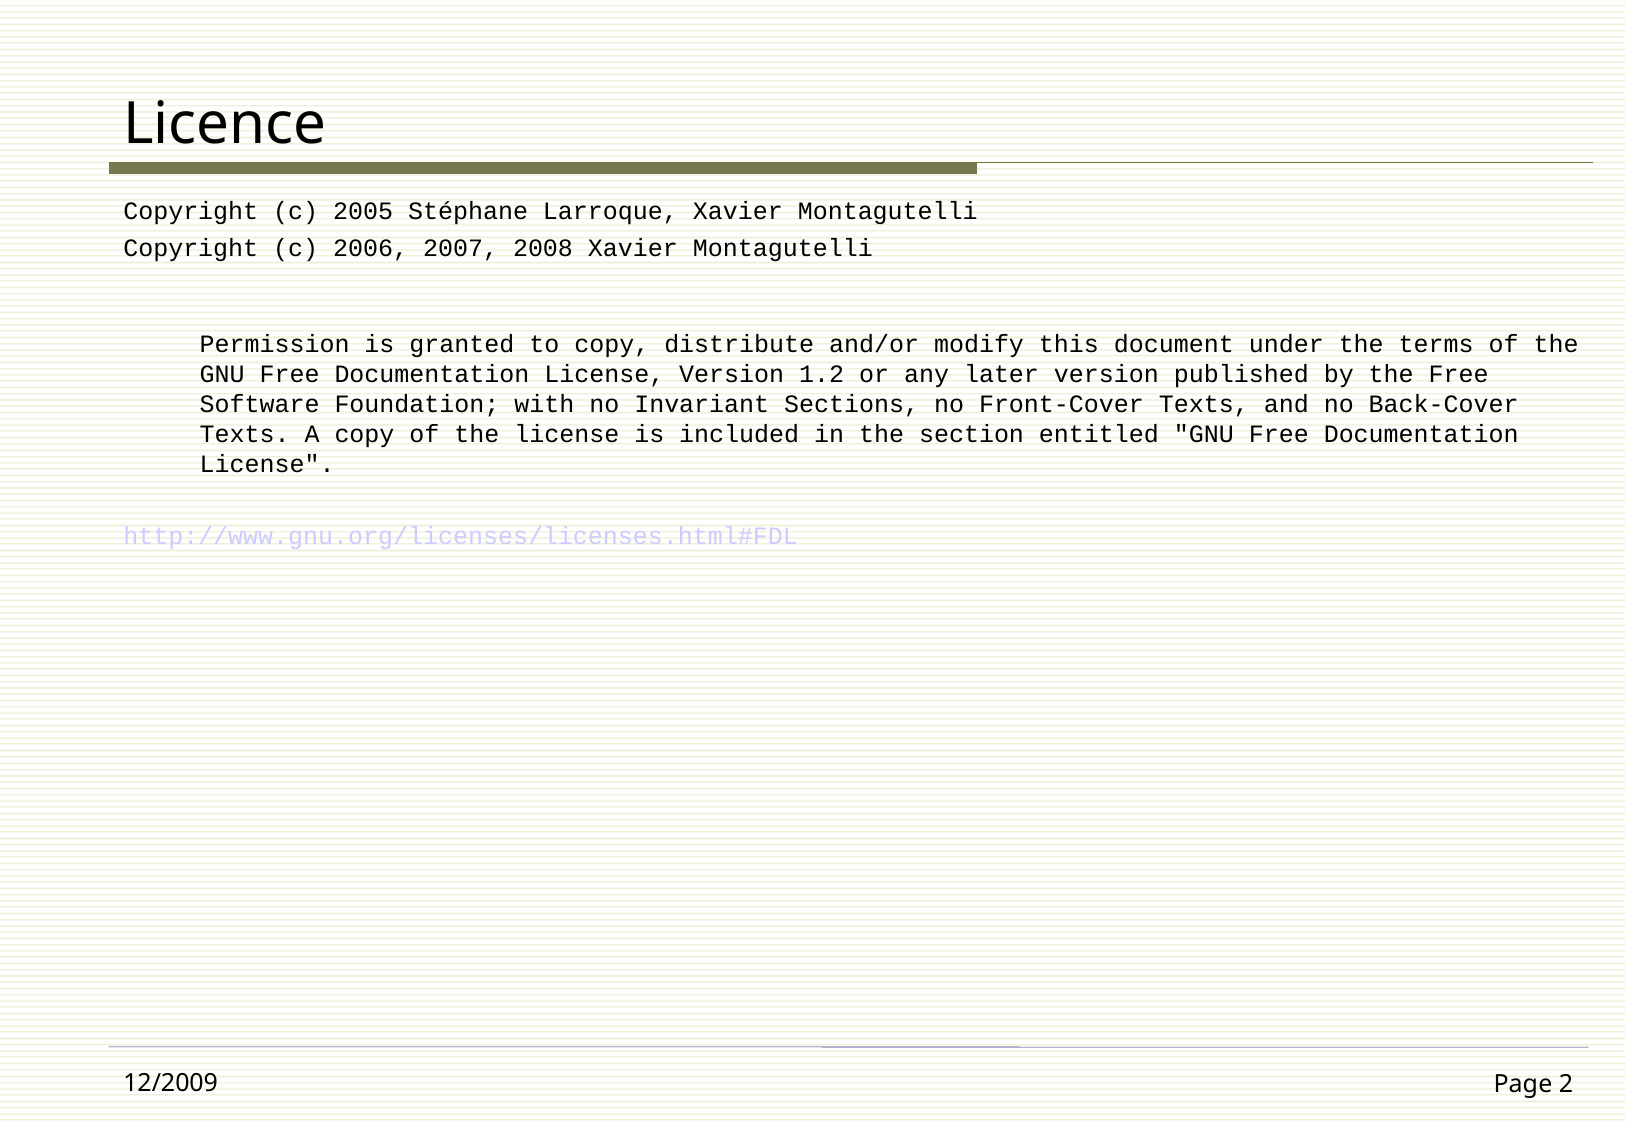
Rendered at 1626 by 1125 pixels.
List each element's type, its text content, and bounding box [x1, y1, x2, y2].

title Licence [108, 12, 1596, 163]
picture [0, 0, 1626, 1125]
list Copyright (c) 2005 Stéphane Larroque, Xavier Montagutelli Copyright (c) 2006, 2007, 2008 Xavier Montagutelli Permission is granted to copy, distribute and/or modify this document under the terms of the GNU Free Documentation License, Version 1.2 or any later version published by the Free Software Foundation; with no Invariant Sections, no Front-Cover Texts, and no Back-Cover Texts. A copy of the license is included in the section entitled "GNU Free Documentation License". http://www.gnu.org/licenses/licenses.html#FDL [108, 187, 1595, 1035]
